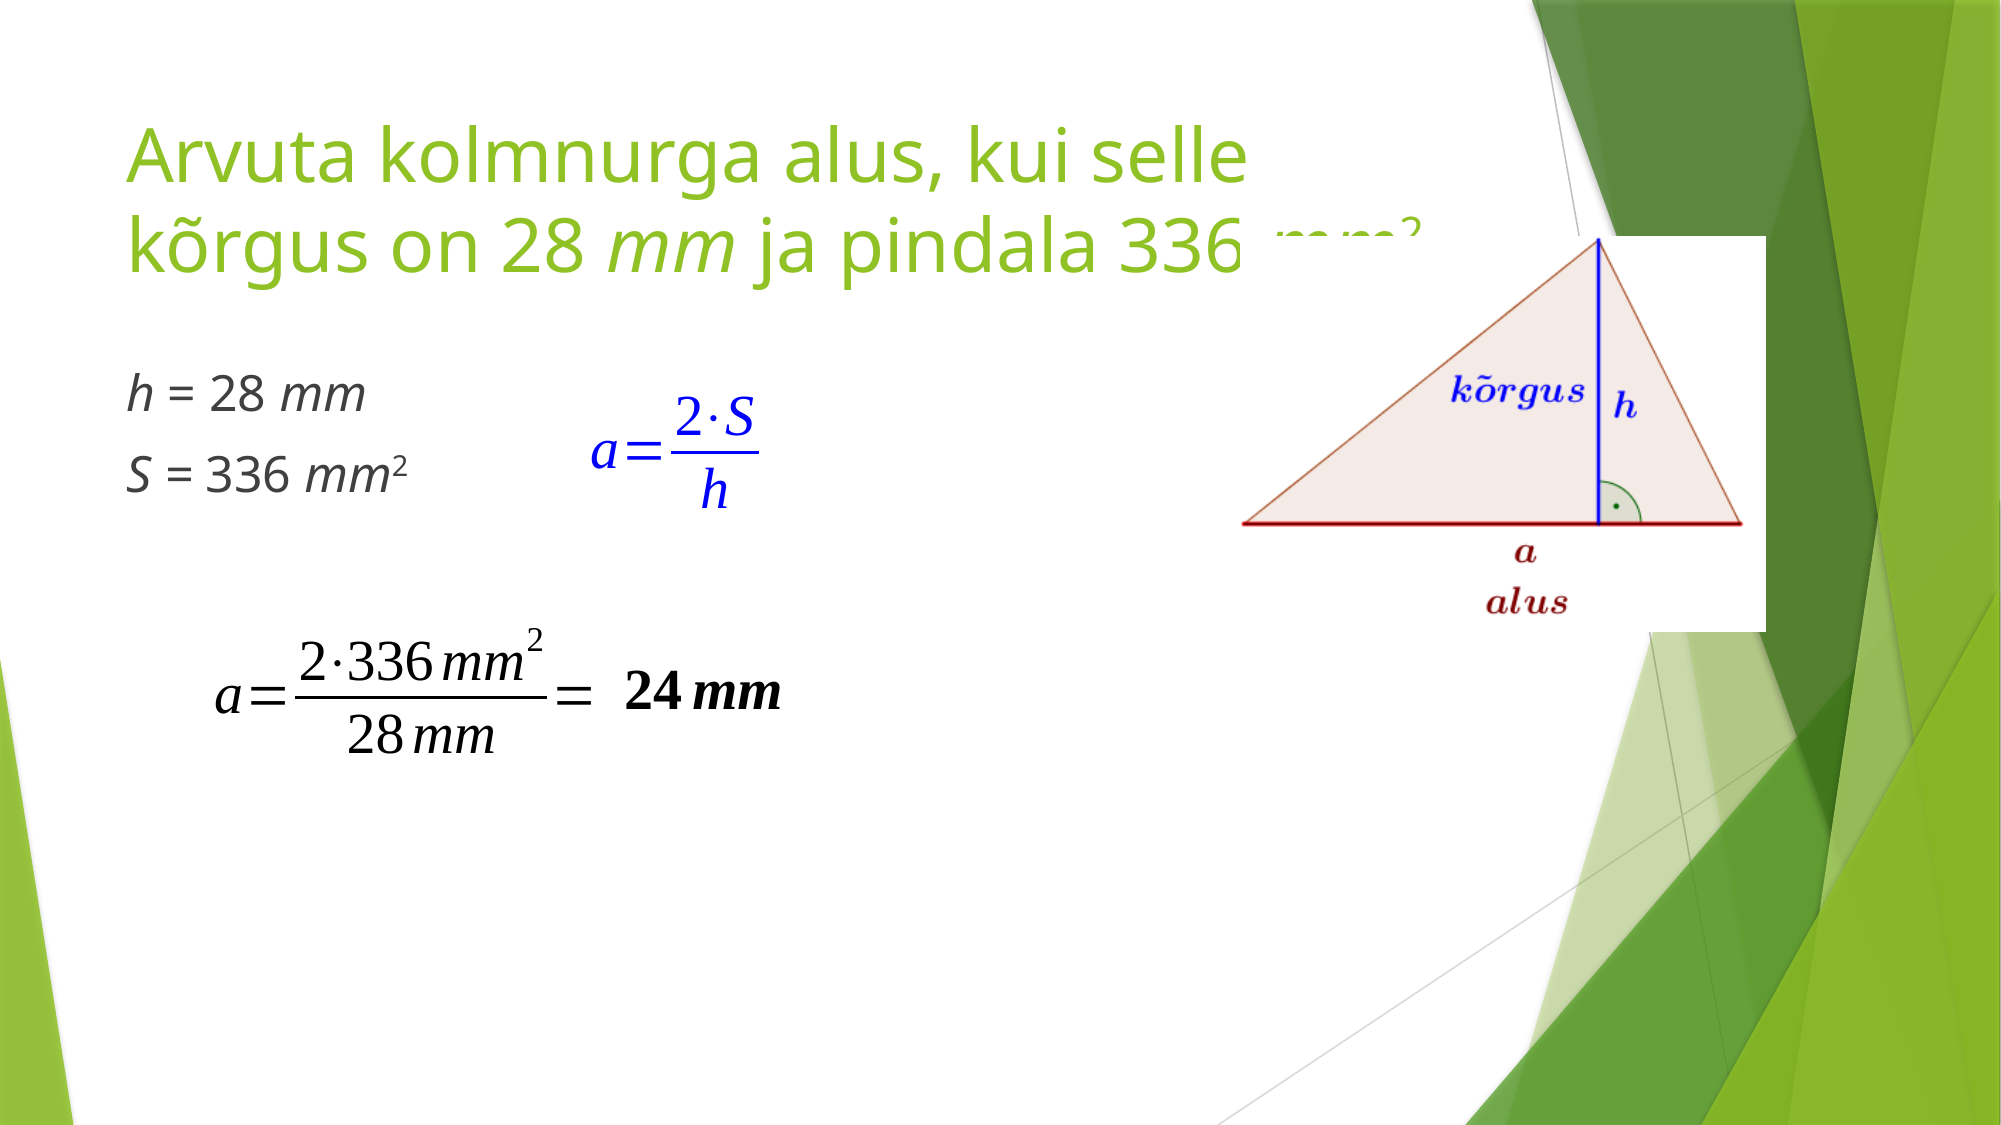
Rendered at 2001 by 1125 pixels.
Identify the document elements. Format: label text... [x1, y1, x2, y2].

chart [206, 620, 605, 766]
list h = 28 mm S = 336 mm2 [111, 354, 1067, 1018]
chart [617, 657, 789, 722]
title Arvuta kolmnurga alus, kui selle kõrgus on 28 mm ja pindala 336 mm2 [111, 99, 1522, 317]
chart [582, 383, 768, 522]
picture [1240, 236, 1766, 632]
